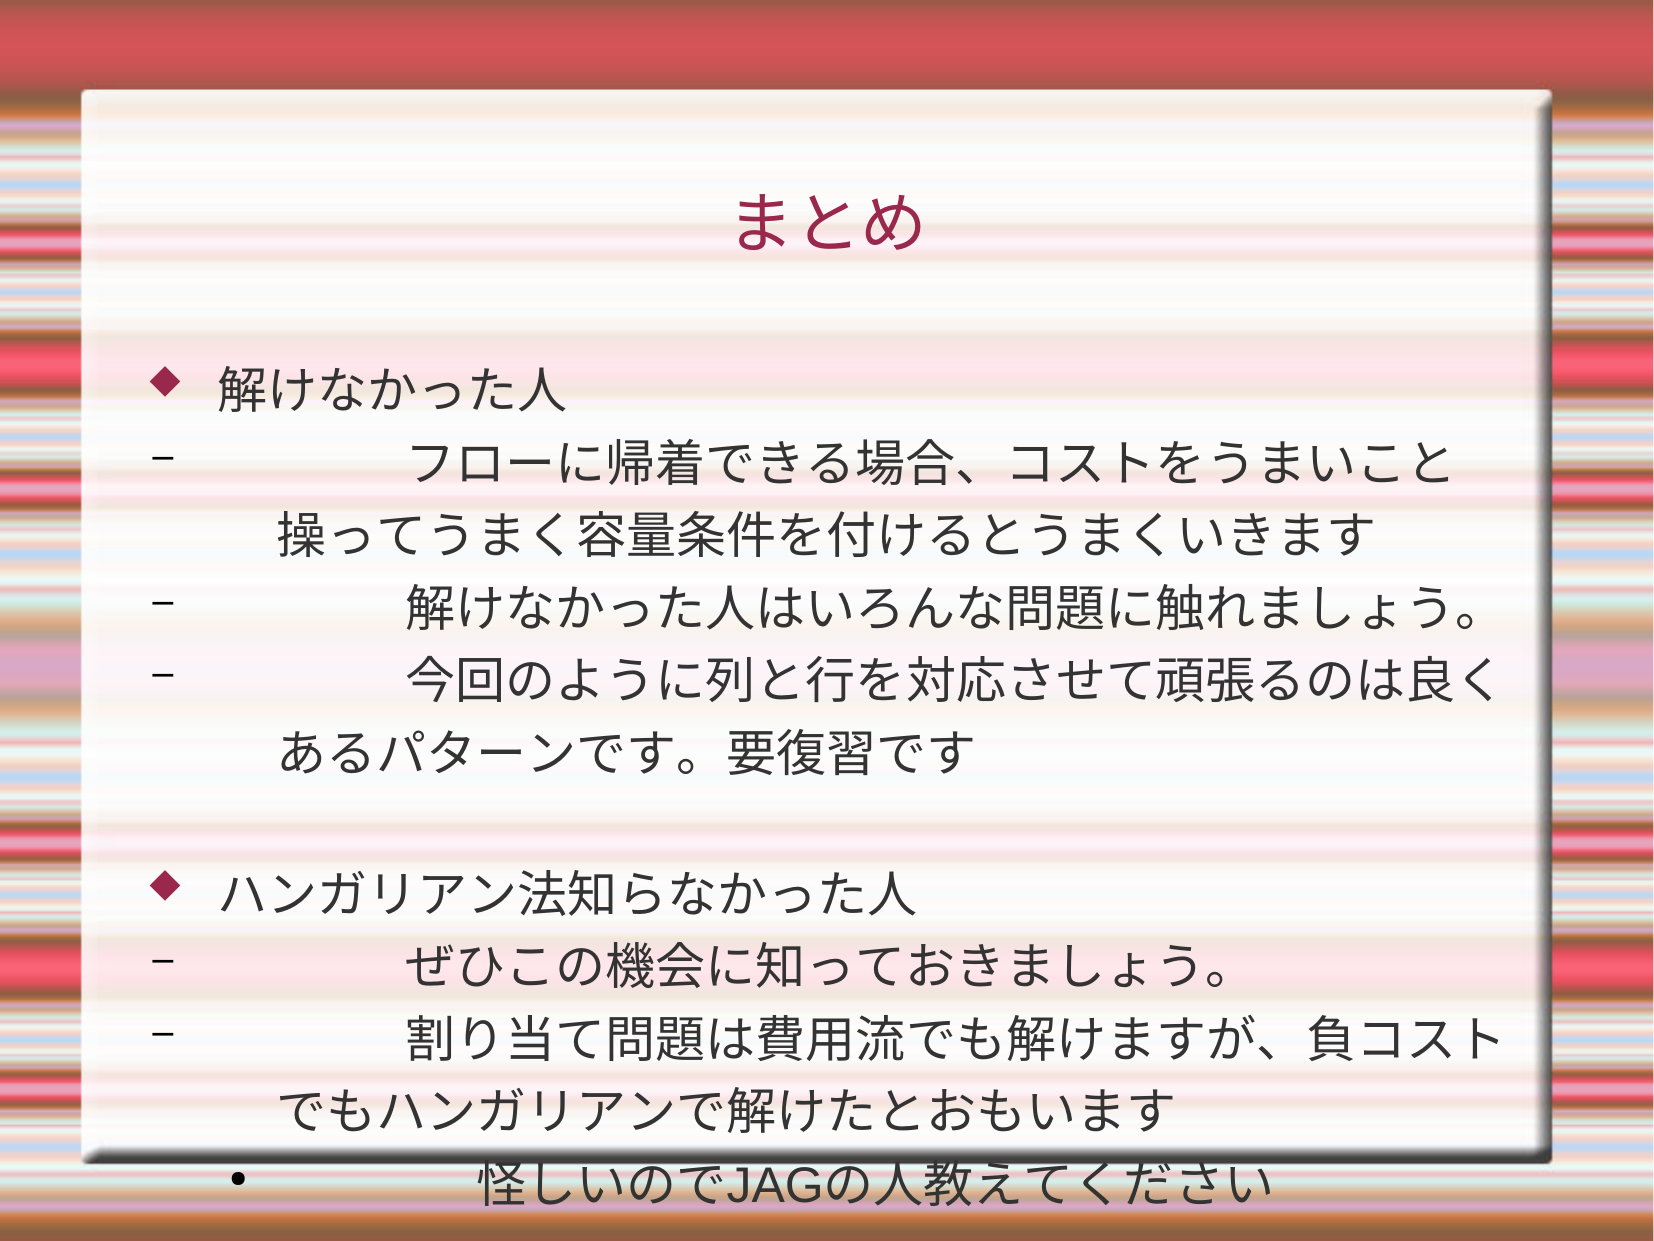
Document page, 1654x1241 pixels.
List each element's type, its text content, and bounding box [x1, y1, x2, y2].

list 解けなかった人 フローに帰着できる場合、コストをうまいこと操ってうまく容量条件を付けるとうまくいきます 解けなかった人はいろんな問題に触れましょう。 今回のように列と行を対応させて頑張るのは良くあるパターンです。要復習です ハンガリアン法知らなかった人 ぜひこの機会に知っておきましょう。 割り当て問題は費用流でも解けますが、負コストでもハンガリアンで解けたとおもいます 怪しいのでJAGの人教えてください 余裕があればライブラリに。 [134, 350, 1516, 1132]
picture [0, 0, 1654, 1241]
title まとめ [121, 114, 1534, 322]
